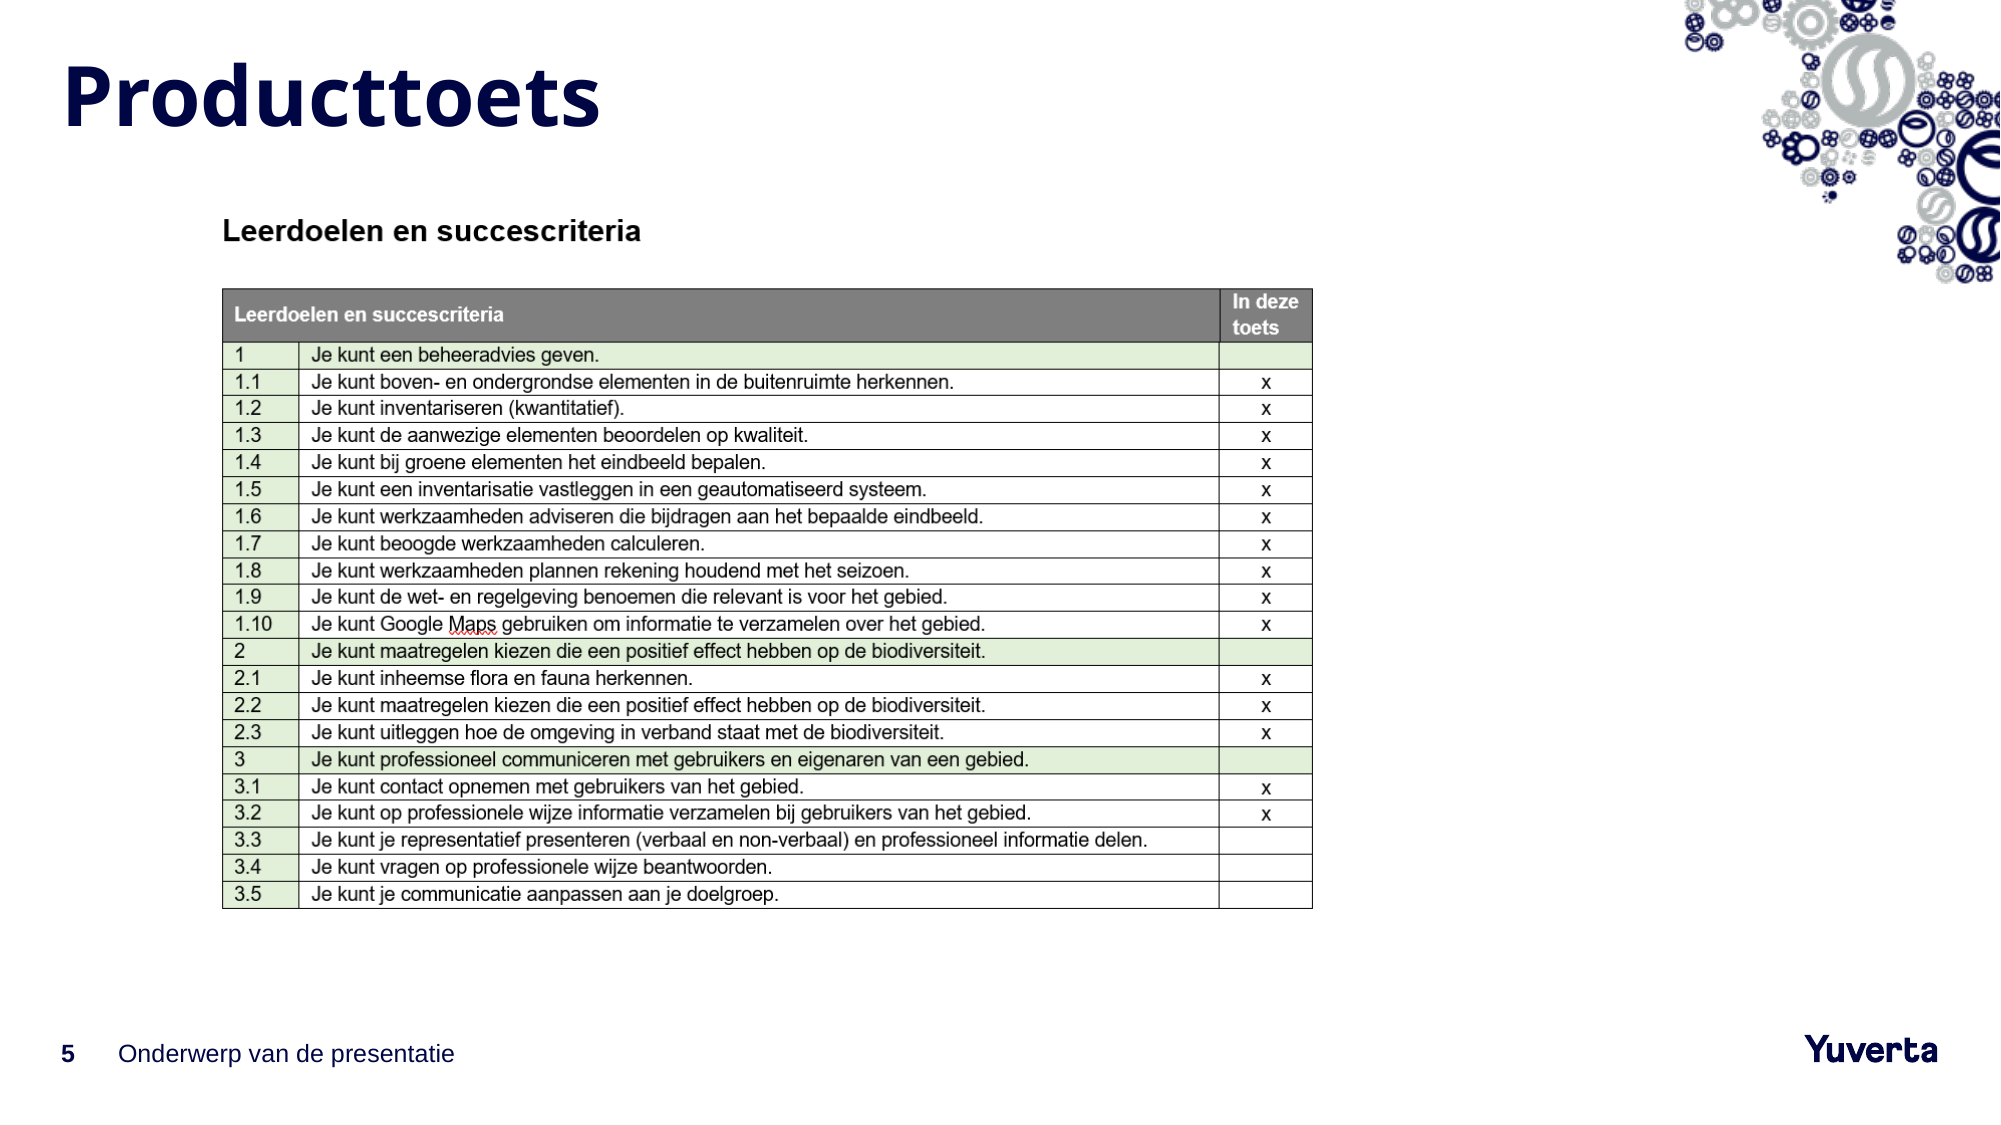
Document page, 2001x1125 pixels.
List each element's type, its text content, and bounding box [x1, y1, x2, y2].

title Producttoets [60, 48, 1745, 240]
picture [186, 200, 1336, 926]
text_box 5 [60, 1037, 113, 1074]
text_box Onderwerp van de presentatie [118, 1037, 987, 1074]
